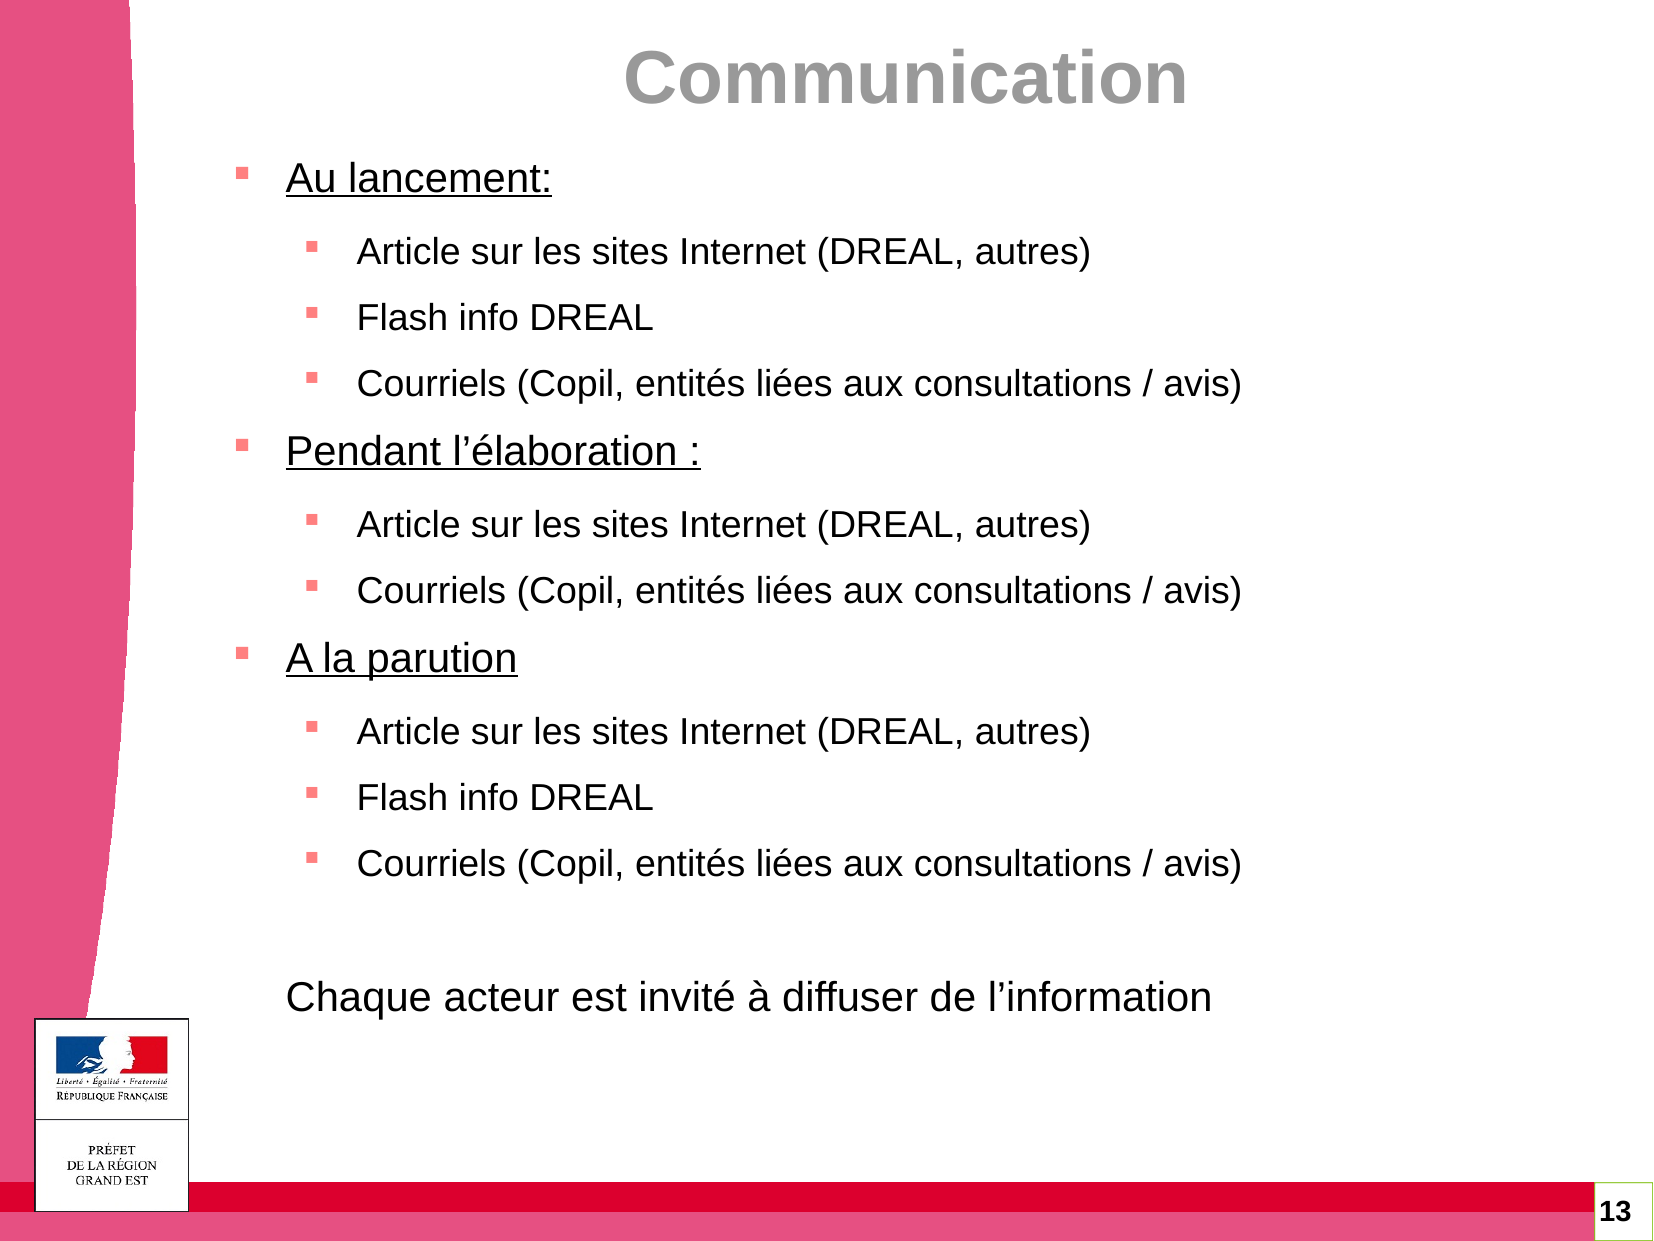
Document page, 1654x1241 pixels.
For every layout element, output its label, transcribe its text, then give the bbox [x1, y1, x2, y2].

list Au lancement: Article sur les sites Internet (DREAL, autres) Flash info DREAL Courriels (Copil, entités liées aux consultations / avis) Pendant l’élaboration : Article sur les sites Internet (DREAL, autres) Courriels (Copil, entités liées aux consultations / avis) A la parution Article sur les sites Internet (DREAL, autres) Flash info DREAL Courriels (Copil, entités liées aux consultations / avis) Chaque acteur est invité à diffuser de l’information [214, 154, 1545, 1020]
title Communication [189, 21, 1624, 134]
picture [0, 0, 1653, 1241]
